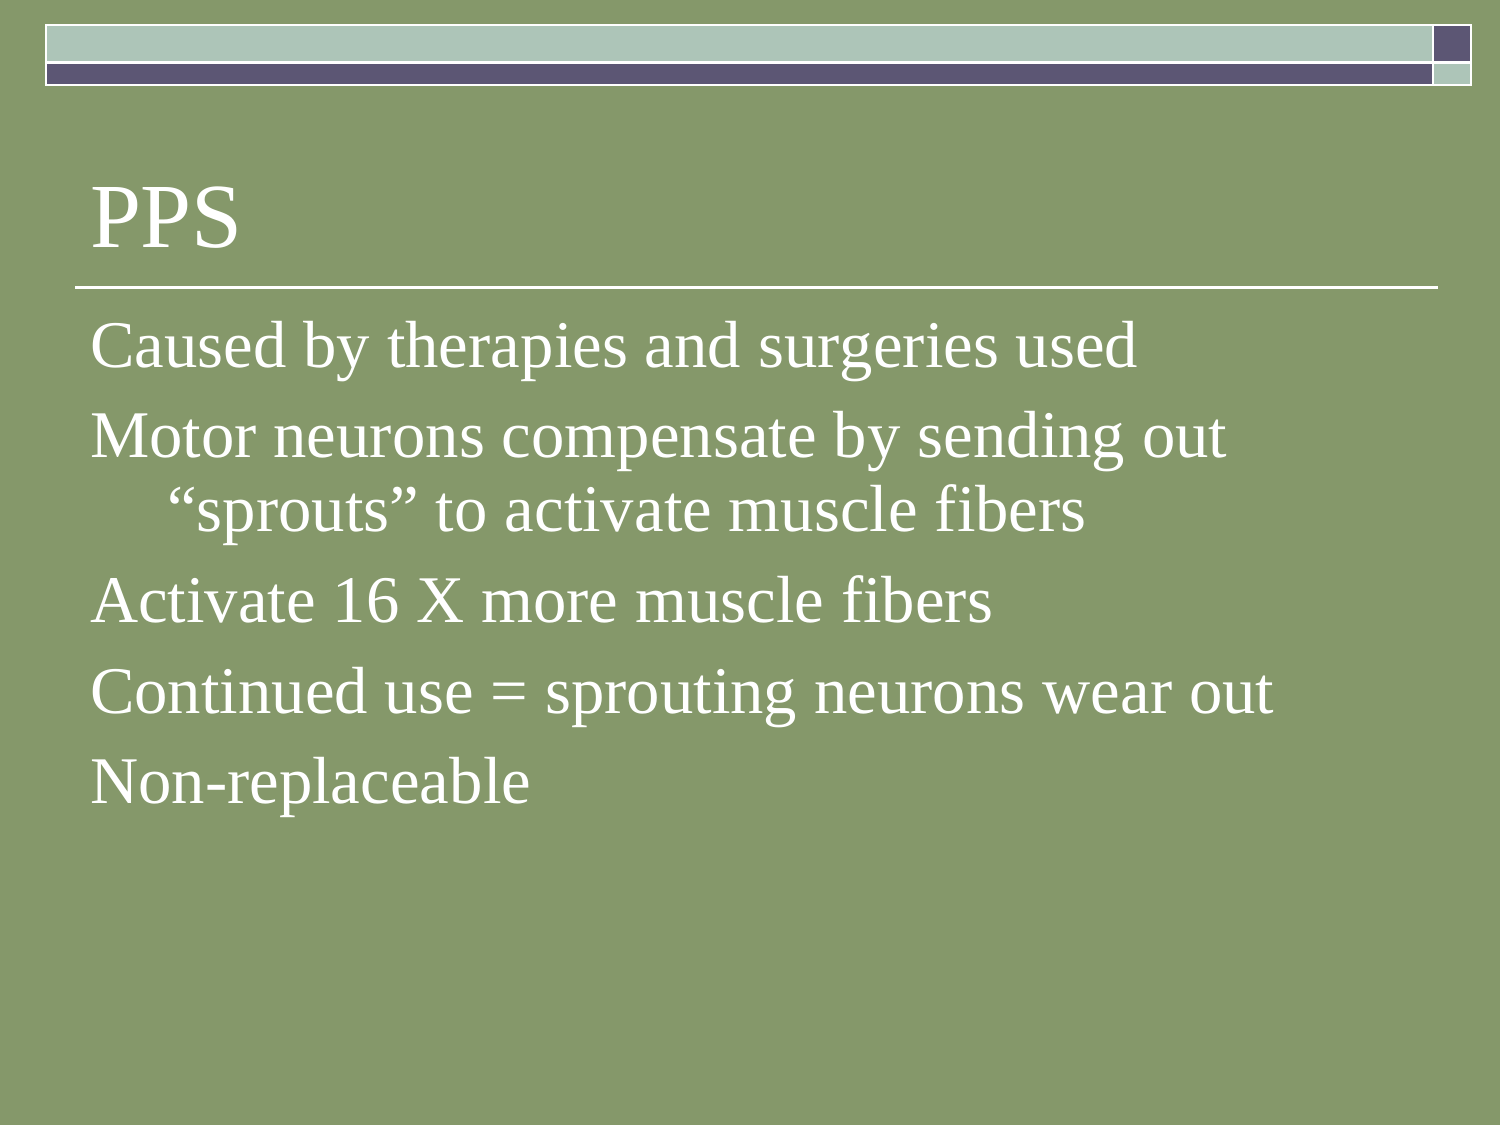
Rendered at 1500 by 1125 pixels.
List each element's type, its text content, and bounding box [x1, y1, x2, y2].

list Caused by therapies and surgeries used Motor neurons compensate by sending out “sprouts” to activate muscle fibers Activate 16 X more muscle fibers Continued use = sprouting neurons wear out Non-replaceable [75, 299, 1426, 1006]
title PPS [75, 87, 1426, 275]
